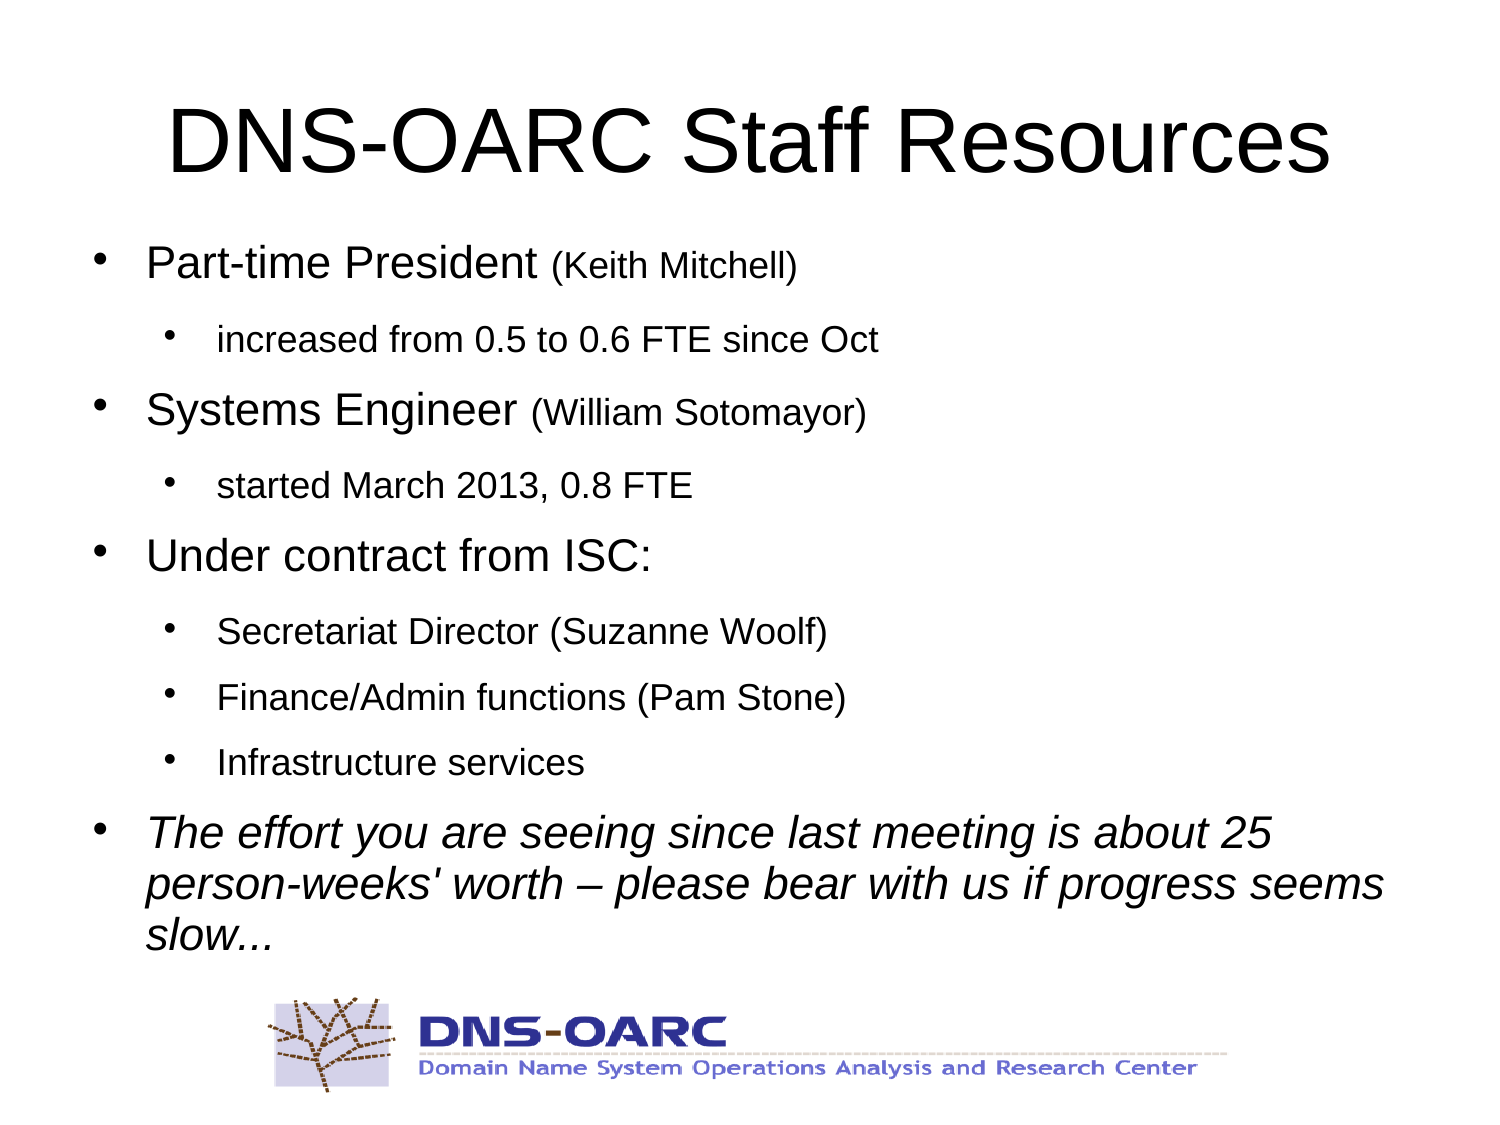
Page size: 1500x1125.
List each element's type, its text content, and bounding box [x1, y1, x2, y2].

title DNS-OARC Staff Resources [75, 44, 1426, 233]
list Part-time President (Keith Mitchell) increased from 0.5 to 0.6 FTE since Oct Systems Engineer (William Sotomayor) started March 2013, 0.8 FTE Under contract from ISC: Secretariat Director (Suzanne Woolf) Finance/Admin functions (Pam Stone) Infrastructure services The effort you are seeing since last meeting is about 25 person-weeks' worth – please bear with us if progress seems slow... [75, 233, 1426, 962]
picture [214, 991, 1259, 1099]
